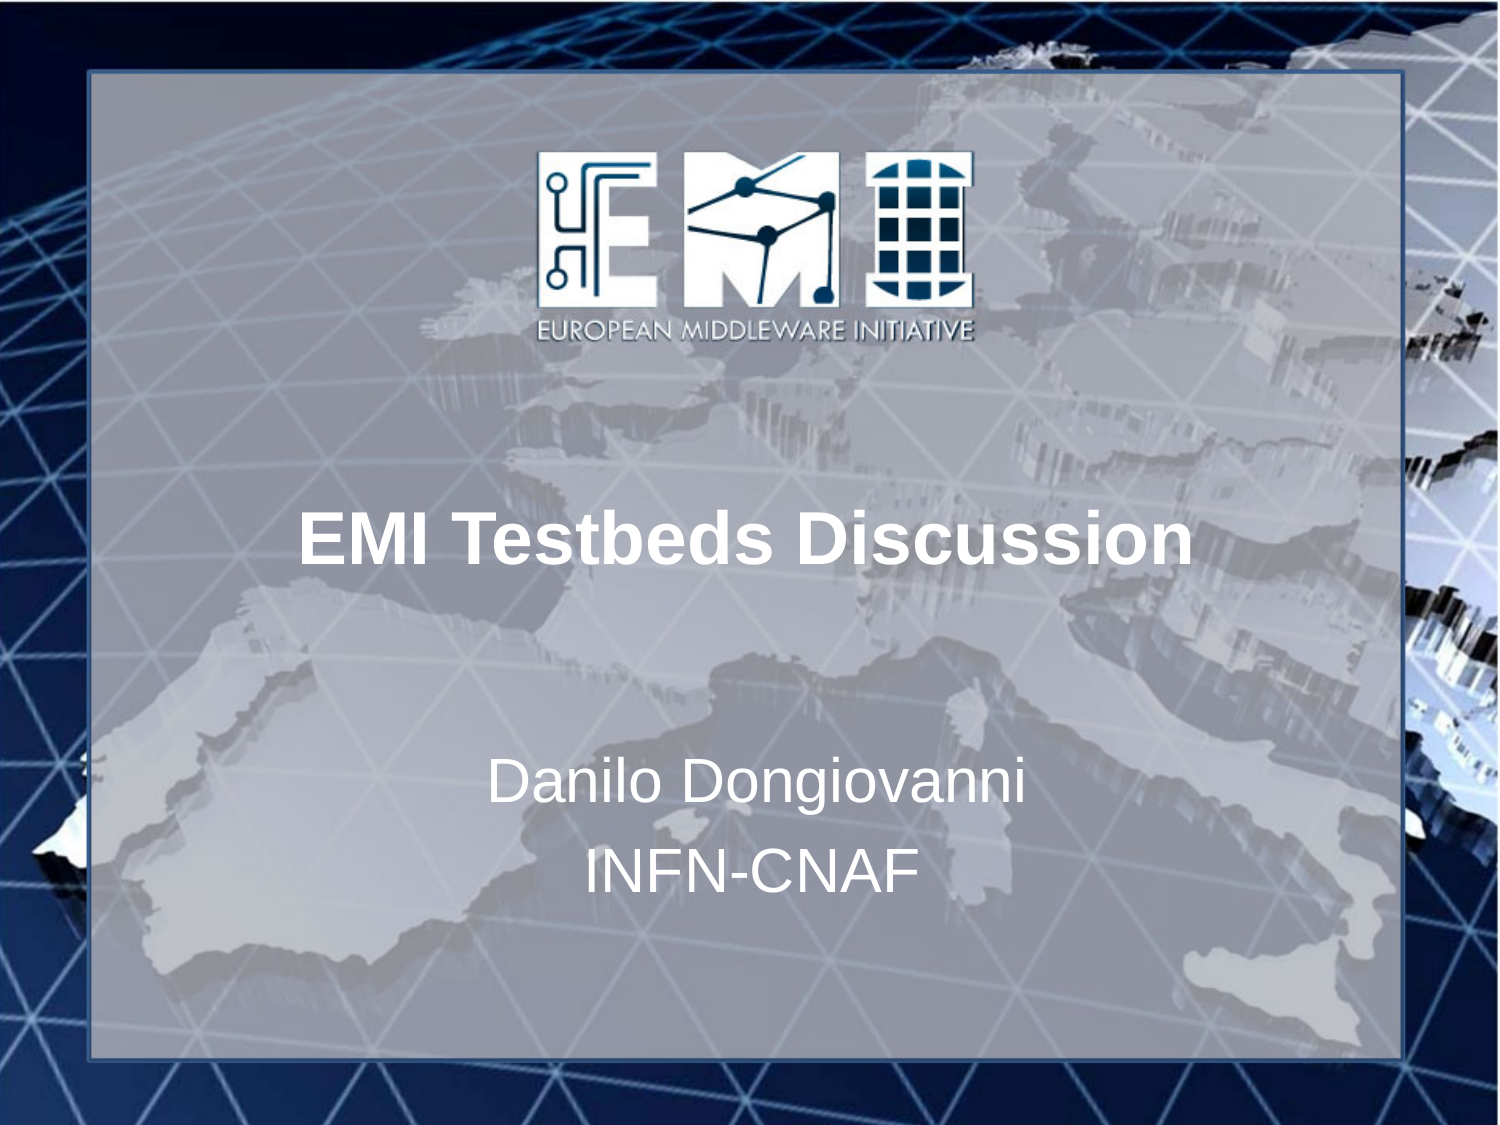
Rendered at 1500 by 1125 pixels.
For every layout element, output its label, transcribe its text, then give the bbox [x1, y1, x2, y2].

picture [0, 0, 1500, 1125]
text_box Danilo Dongiovanni INFN-CNAF [224, 732, 1280, 1020]
title EMI Testbeds Discussion [109, 481, 1385, 687]
